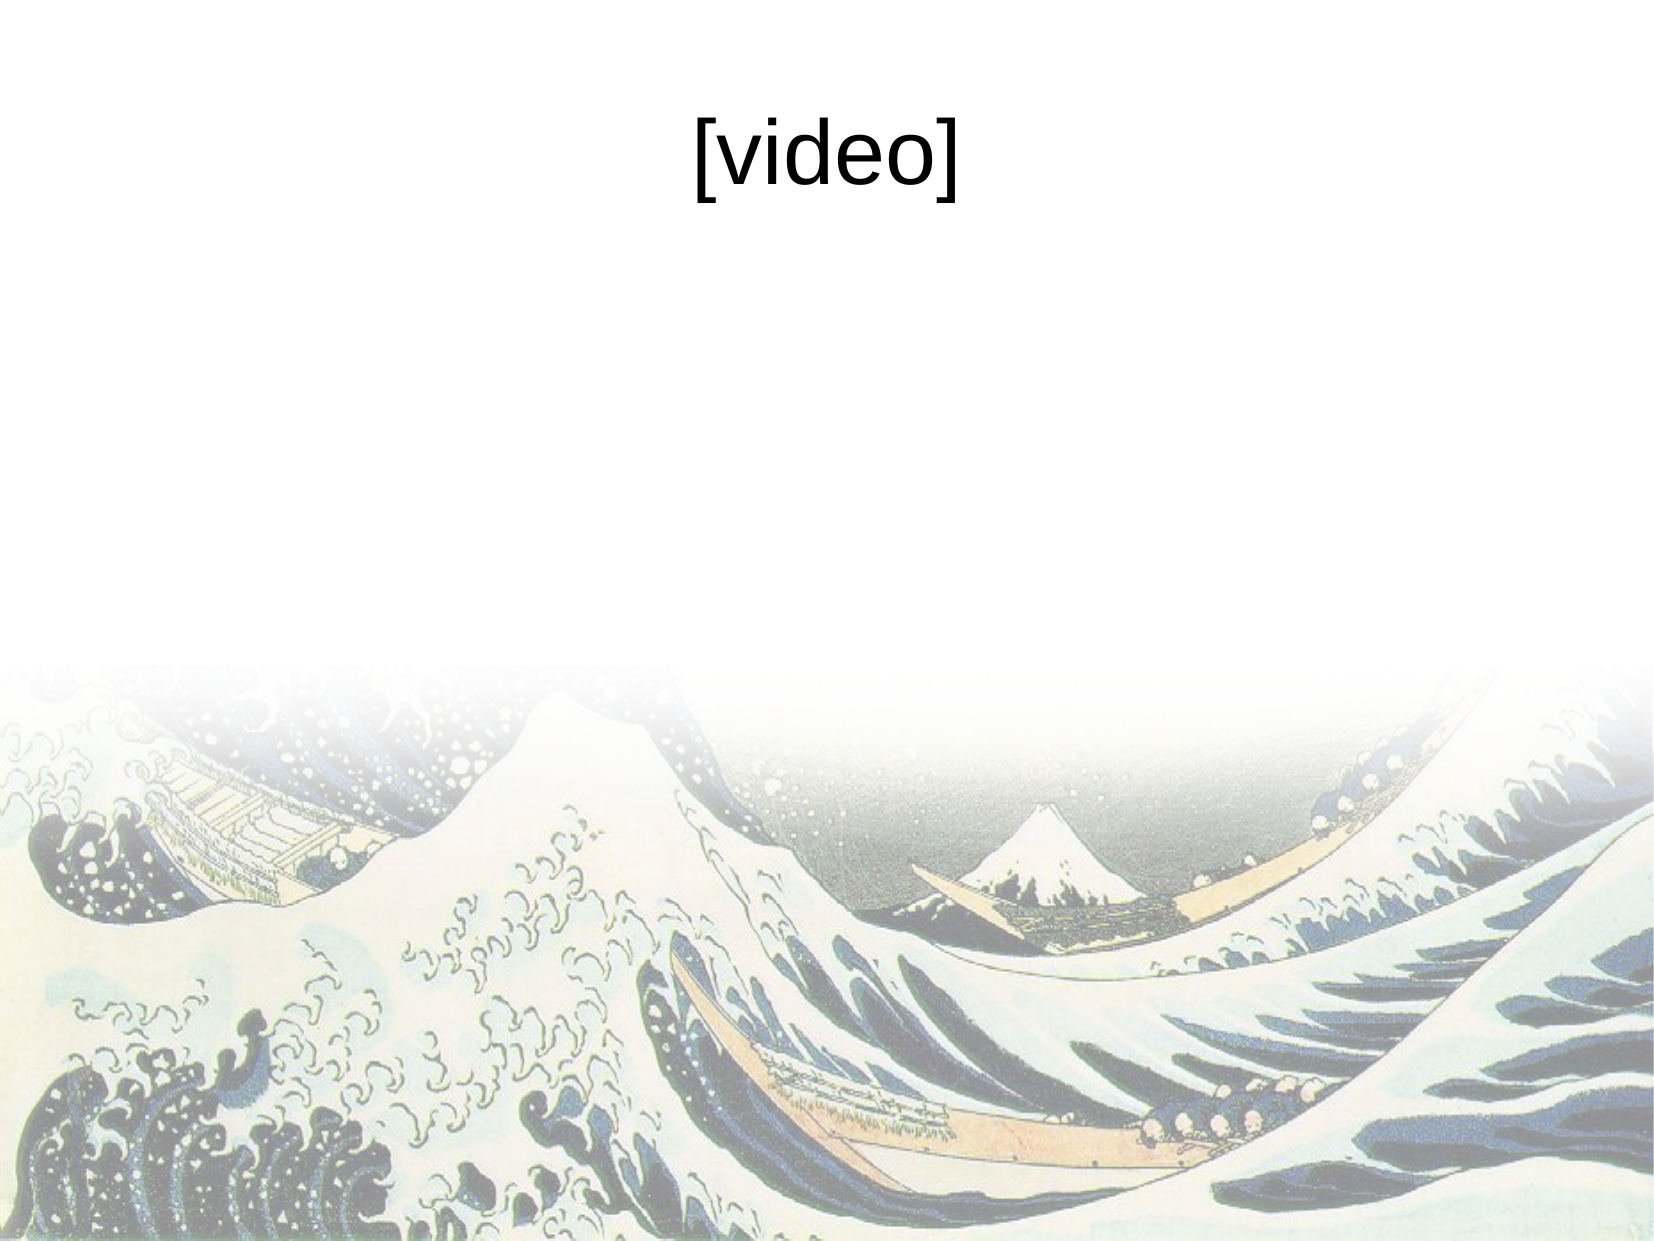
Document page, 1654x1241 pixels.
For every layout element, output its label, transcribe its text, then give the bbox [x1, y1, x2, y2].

title [video] [82, 56, 1571, 250]
picture [0, 0, 1654, 1241]
